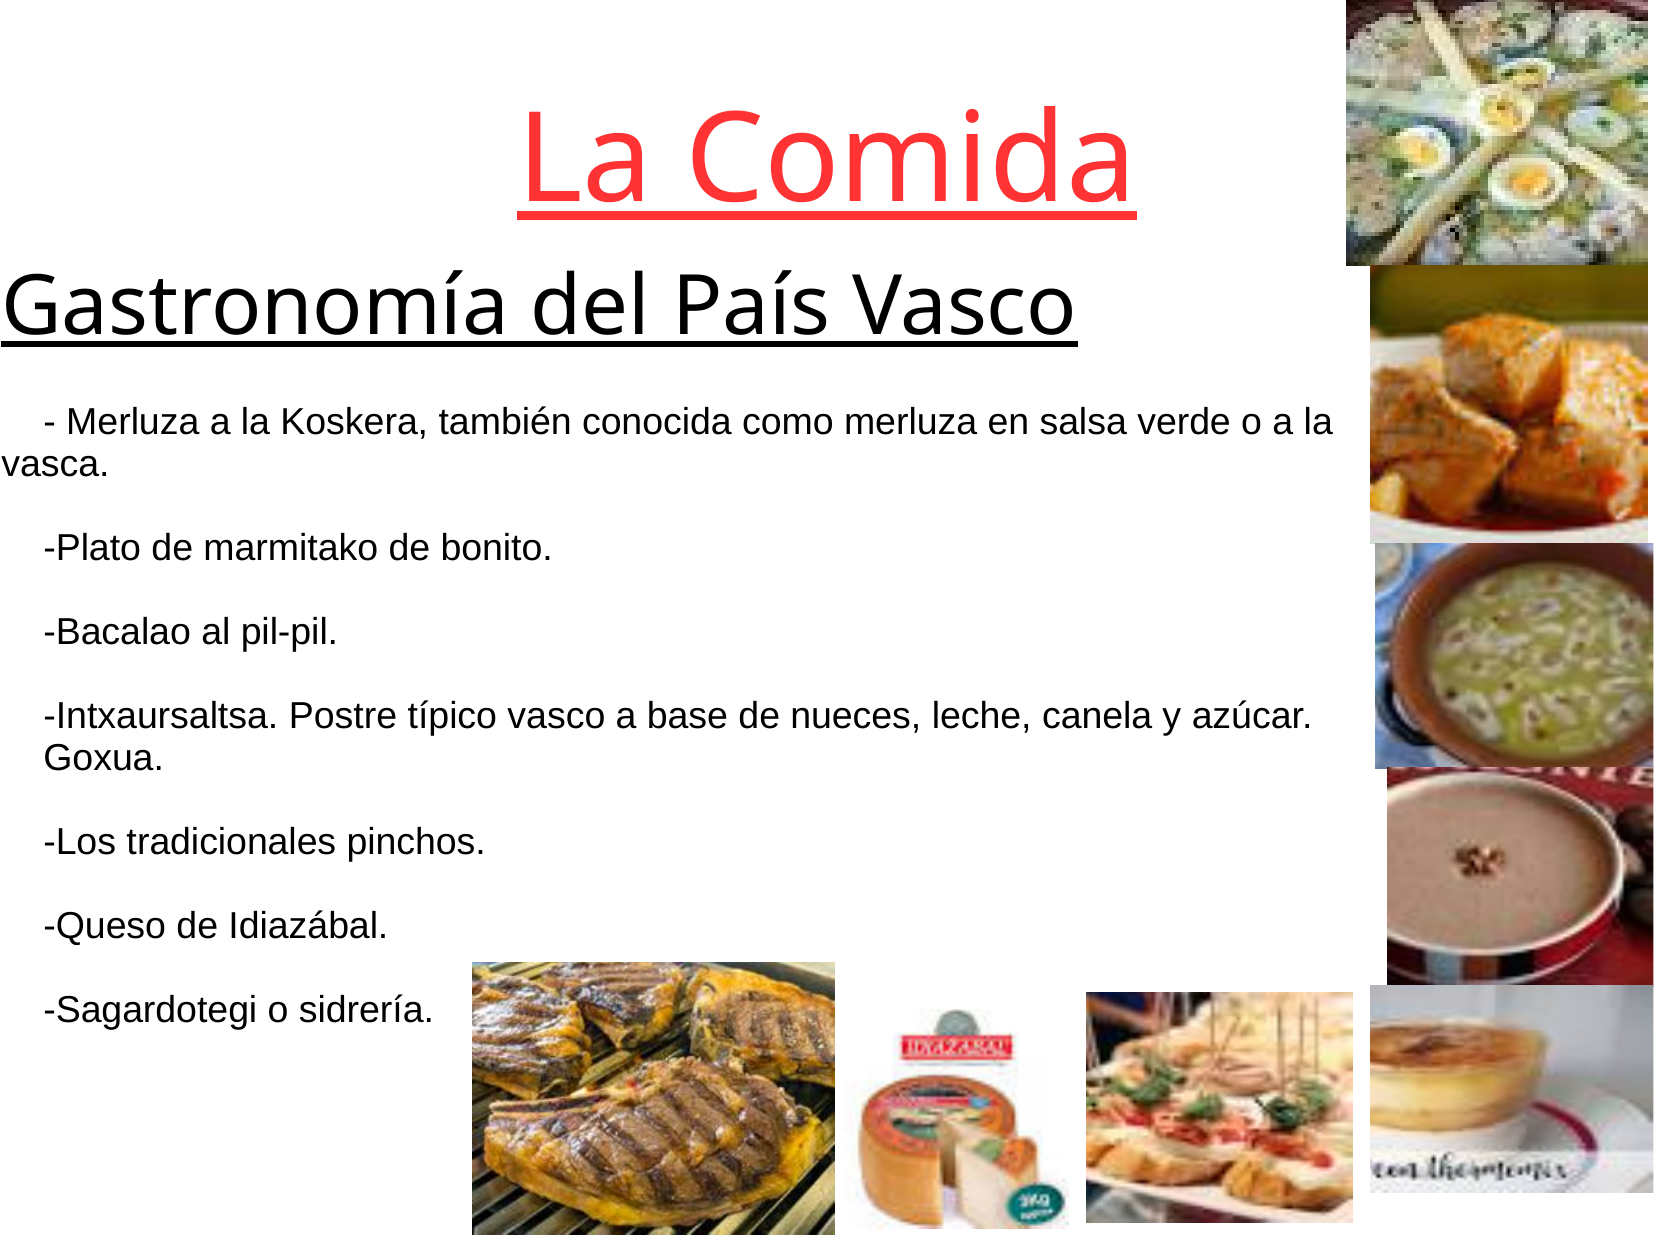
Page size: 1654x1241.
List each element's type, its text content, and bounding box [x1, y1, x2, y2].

text_box Gastronomía del País Vasco - Merluza a la Koskera, también conocida como merluza en salsa verde o a la vasca. -Plato de marmitako de bonito. -Bacalao al pil-pil. -Intxaursaltsa. Postre típico vasco a base de nueces, leche, canela y azúcar. Goxua. -Los tradicionales pinchos. -Queso de Idiazábal. -Sagardotegi o sidrería. [0, 237, 1387, 1084]
picture [472, 962, 835, 1235]
title La Comida [82, 33, 1346, 237]
picture [844, 1009, 1069, 1229]
picture [1346, 0, 1654, 1193]
picture [1086, 992, 1353, 1223]
